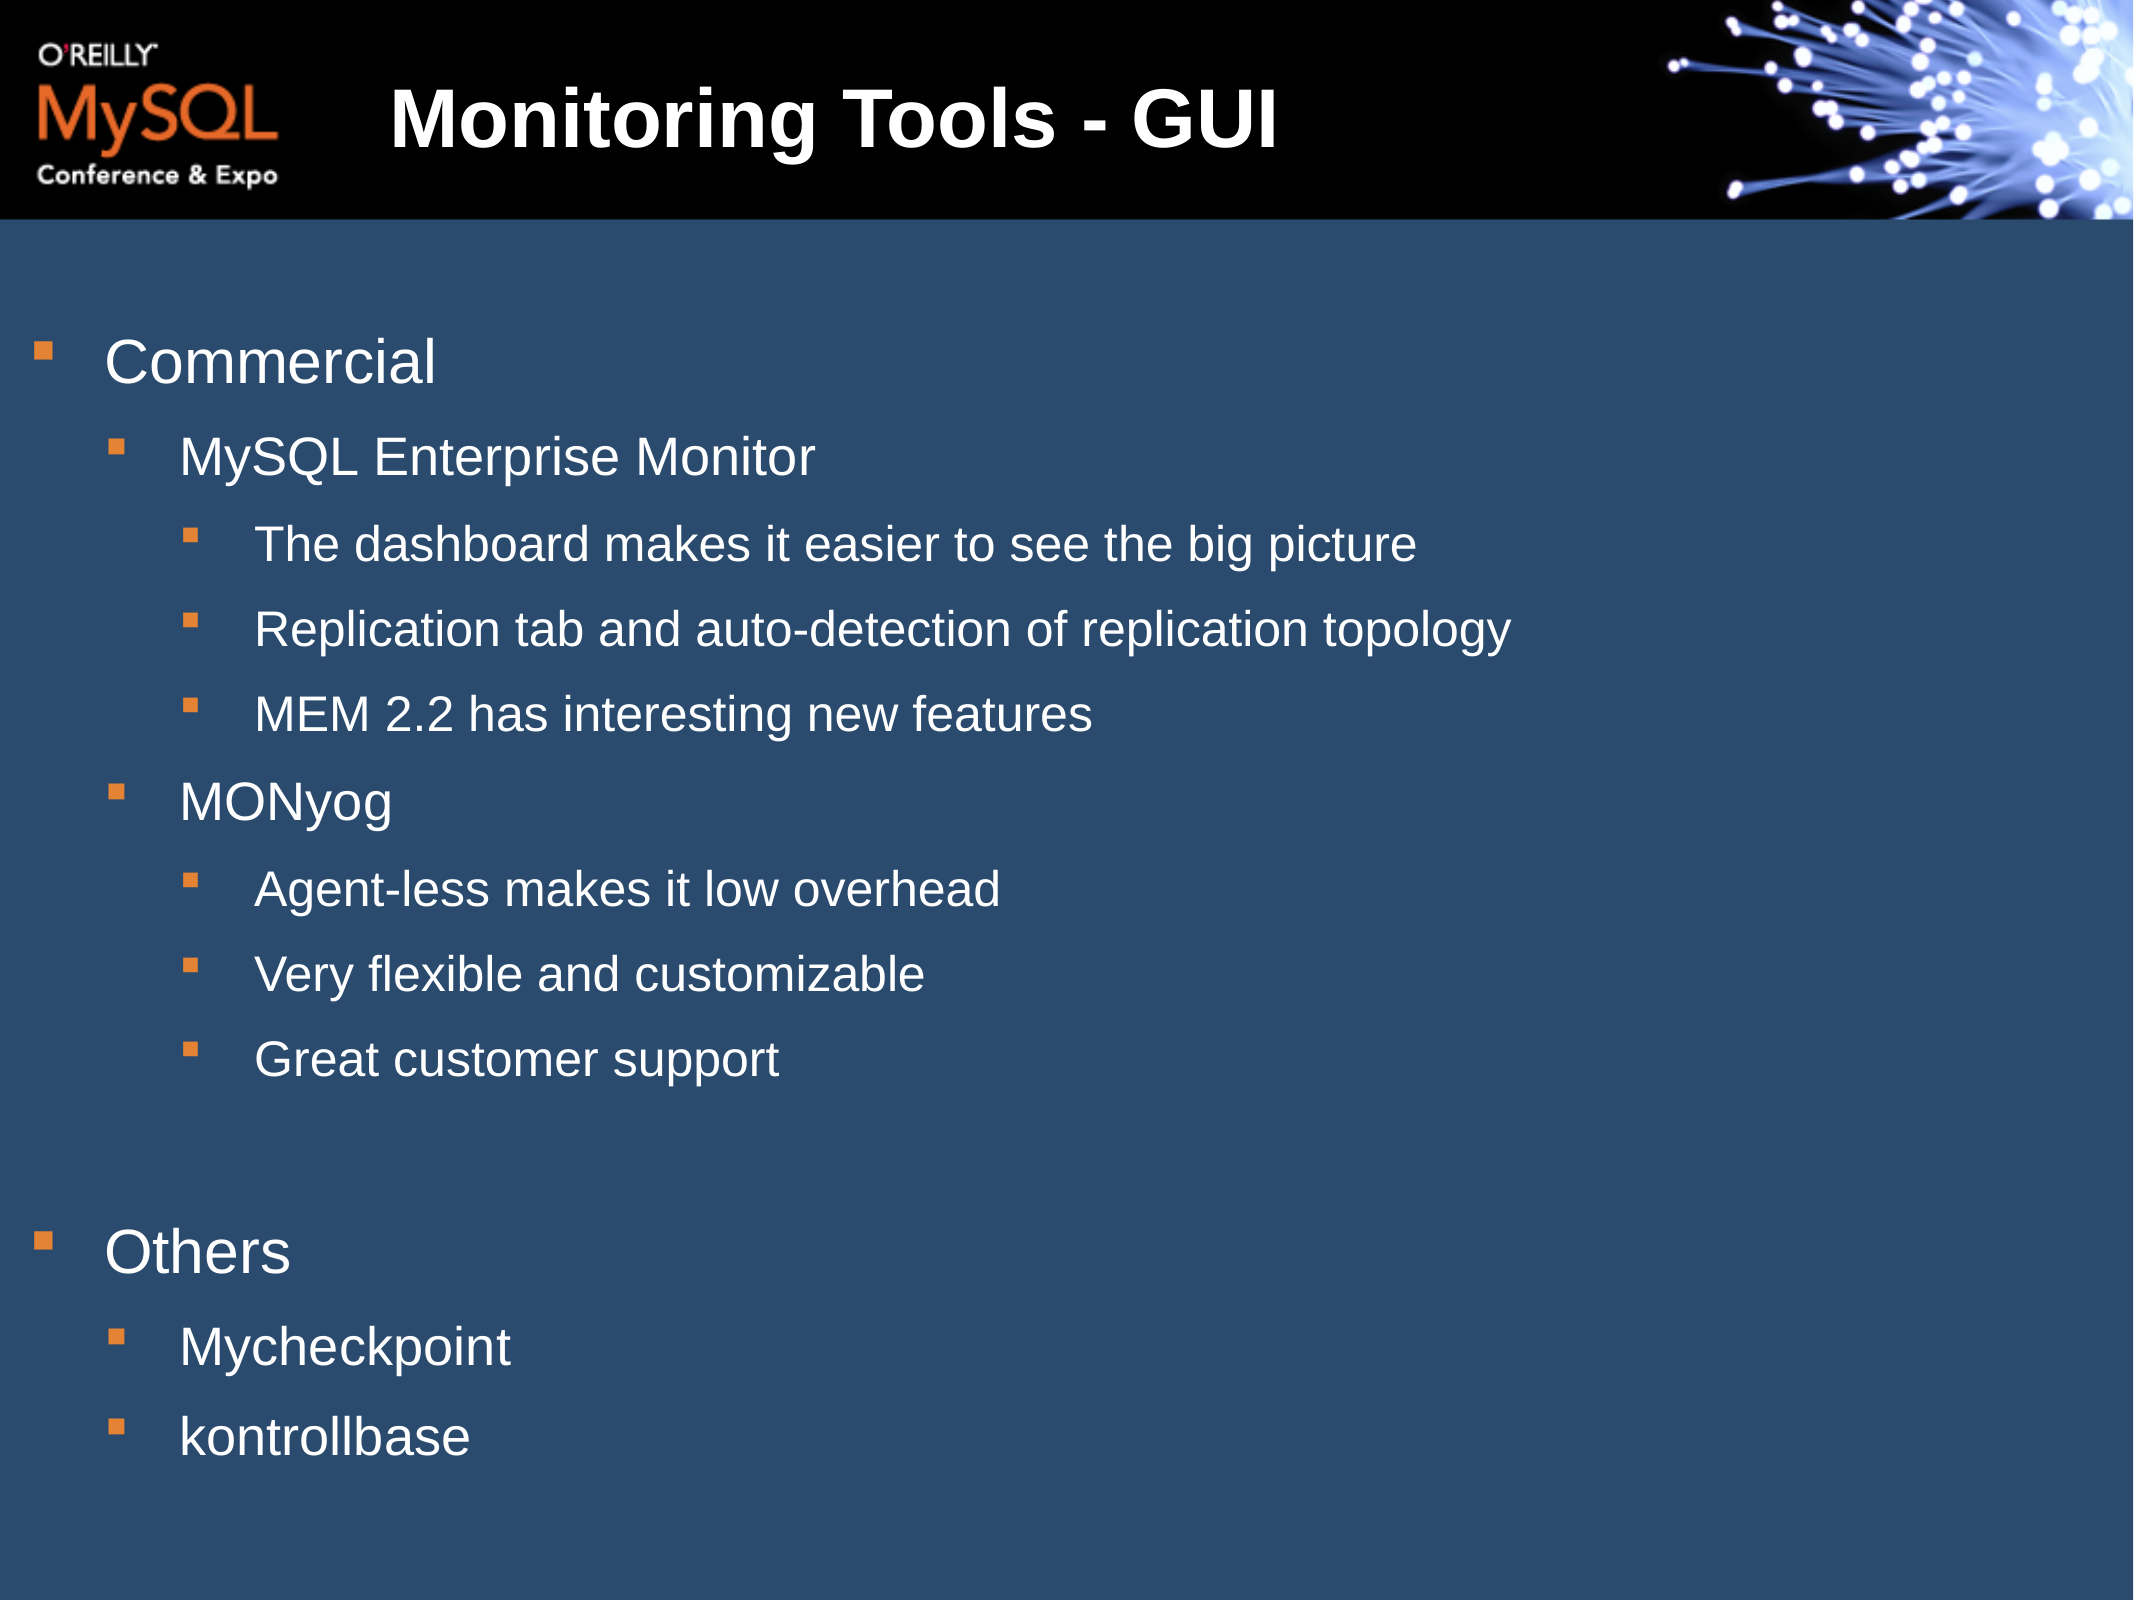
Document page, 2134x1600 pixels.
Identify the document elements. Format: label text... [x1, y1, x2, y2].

picture [0, 0, 2134, 1600]
list Commercial MySQL Enterprise Monitor The dashboard makes it easier to see the big picture Replication tab and auto-detection of replication topology MEM 2.2 has interesting new features MONyog Agent-less makes it low overhead Very flexible and customizable Great customer support Others Mycheckpoint kontrollbase [0, 313, 2103, 1475]
title Monitoring Tools - GUI [381, 36, 2103, 193]
